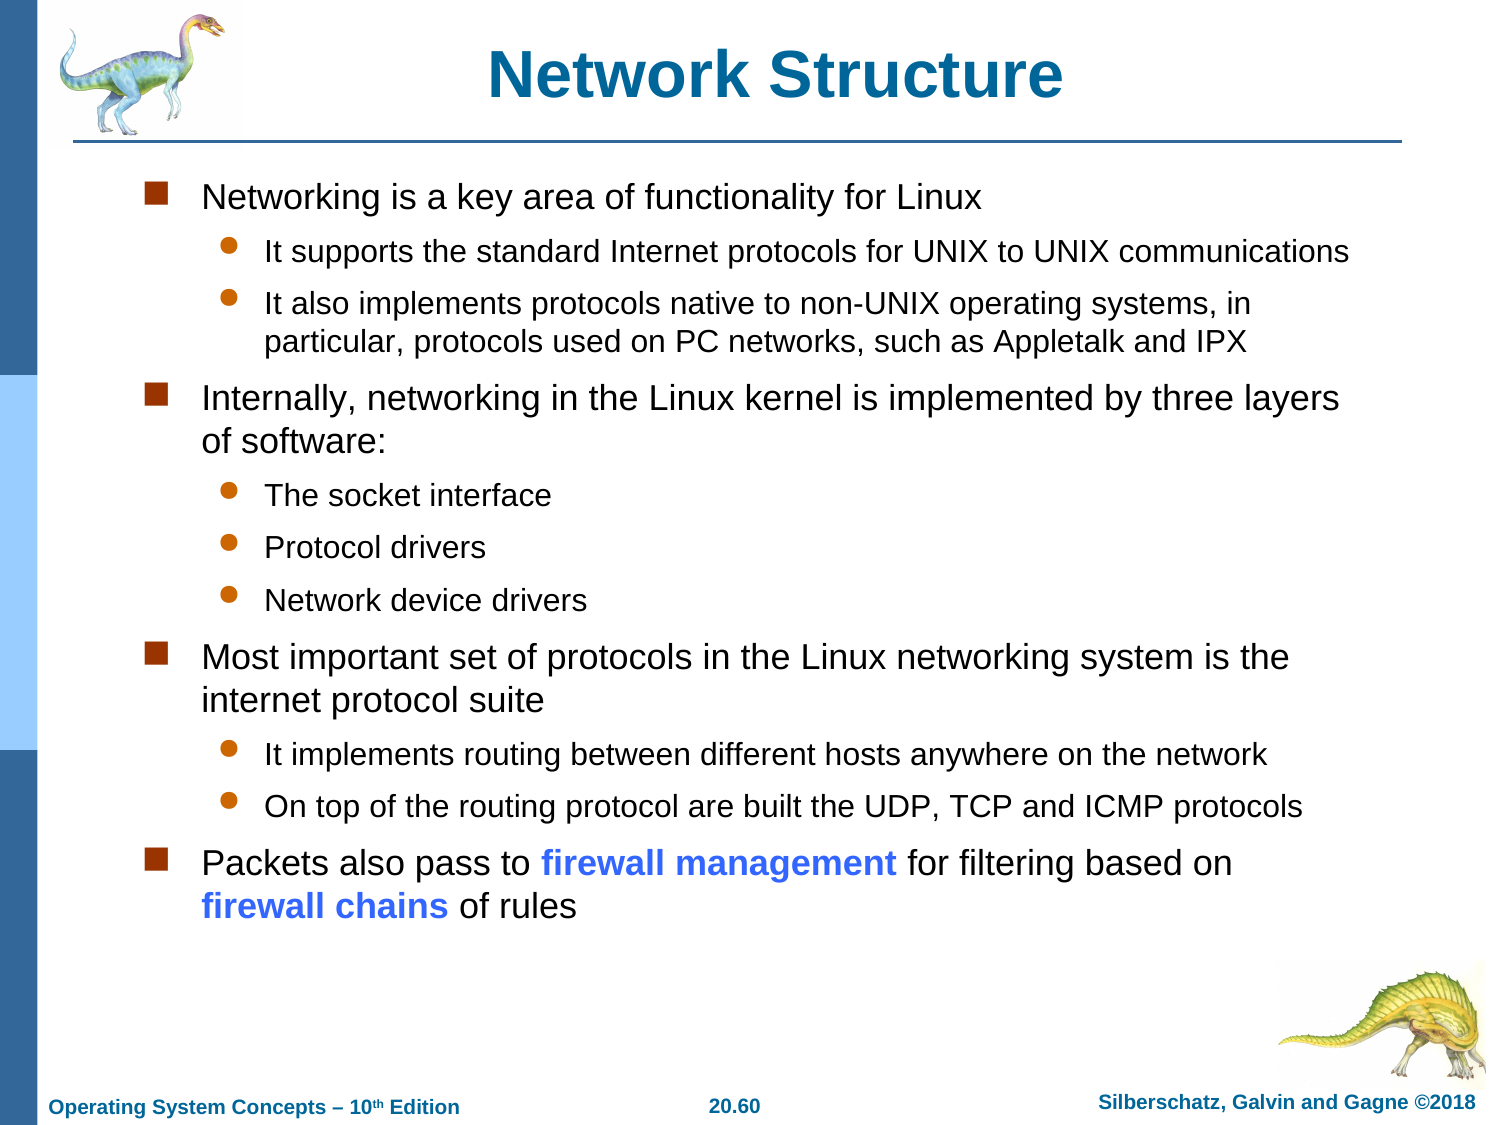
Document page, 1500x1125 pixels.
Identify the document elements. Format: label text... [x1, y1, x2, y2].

picture [1415, 1094, 1423, 1099]
picture [46, 0, 243, 149]
picture [1275, 959, 1486, 1090]
title Network Structure [127, 24, 1425, 119]
list Networking is a key area of functionality for Linux It supports the standard Internet protocols for UNIX to UNIX communications It also implements protocols native to non-UNIX operating systems, in particular, protocols used on PC networks, such as Appletalk and IPX Internally, networking in the Linux kernel is implemented by three layers of software: The socket interface Protocol drivers Network device drivers Most important set of protocols in the Linux networking system is the internet protocol suite It implements routing between different hosts anywhere on the network On top of the routing protocol are built the UDP, TCP and ICMP protocols Packets also pass to firewall management for filtering based on firewall chains of rules [132, 165, 1376, 946]
